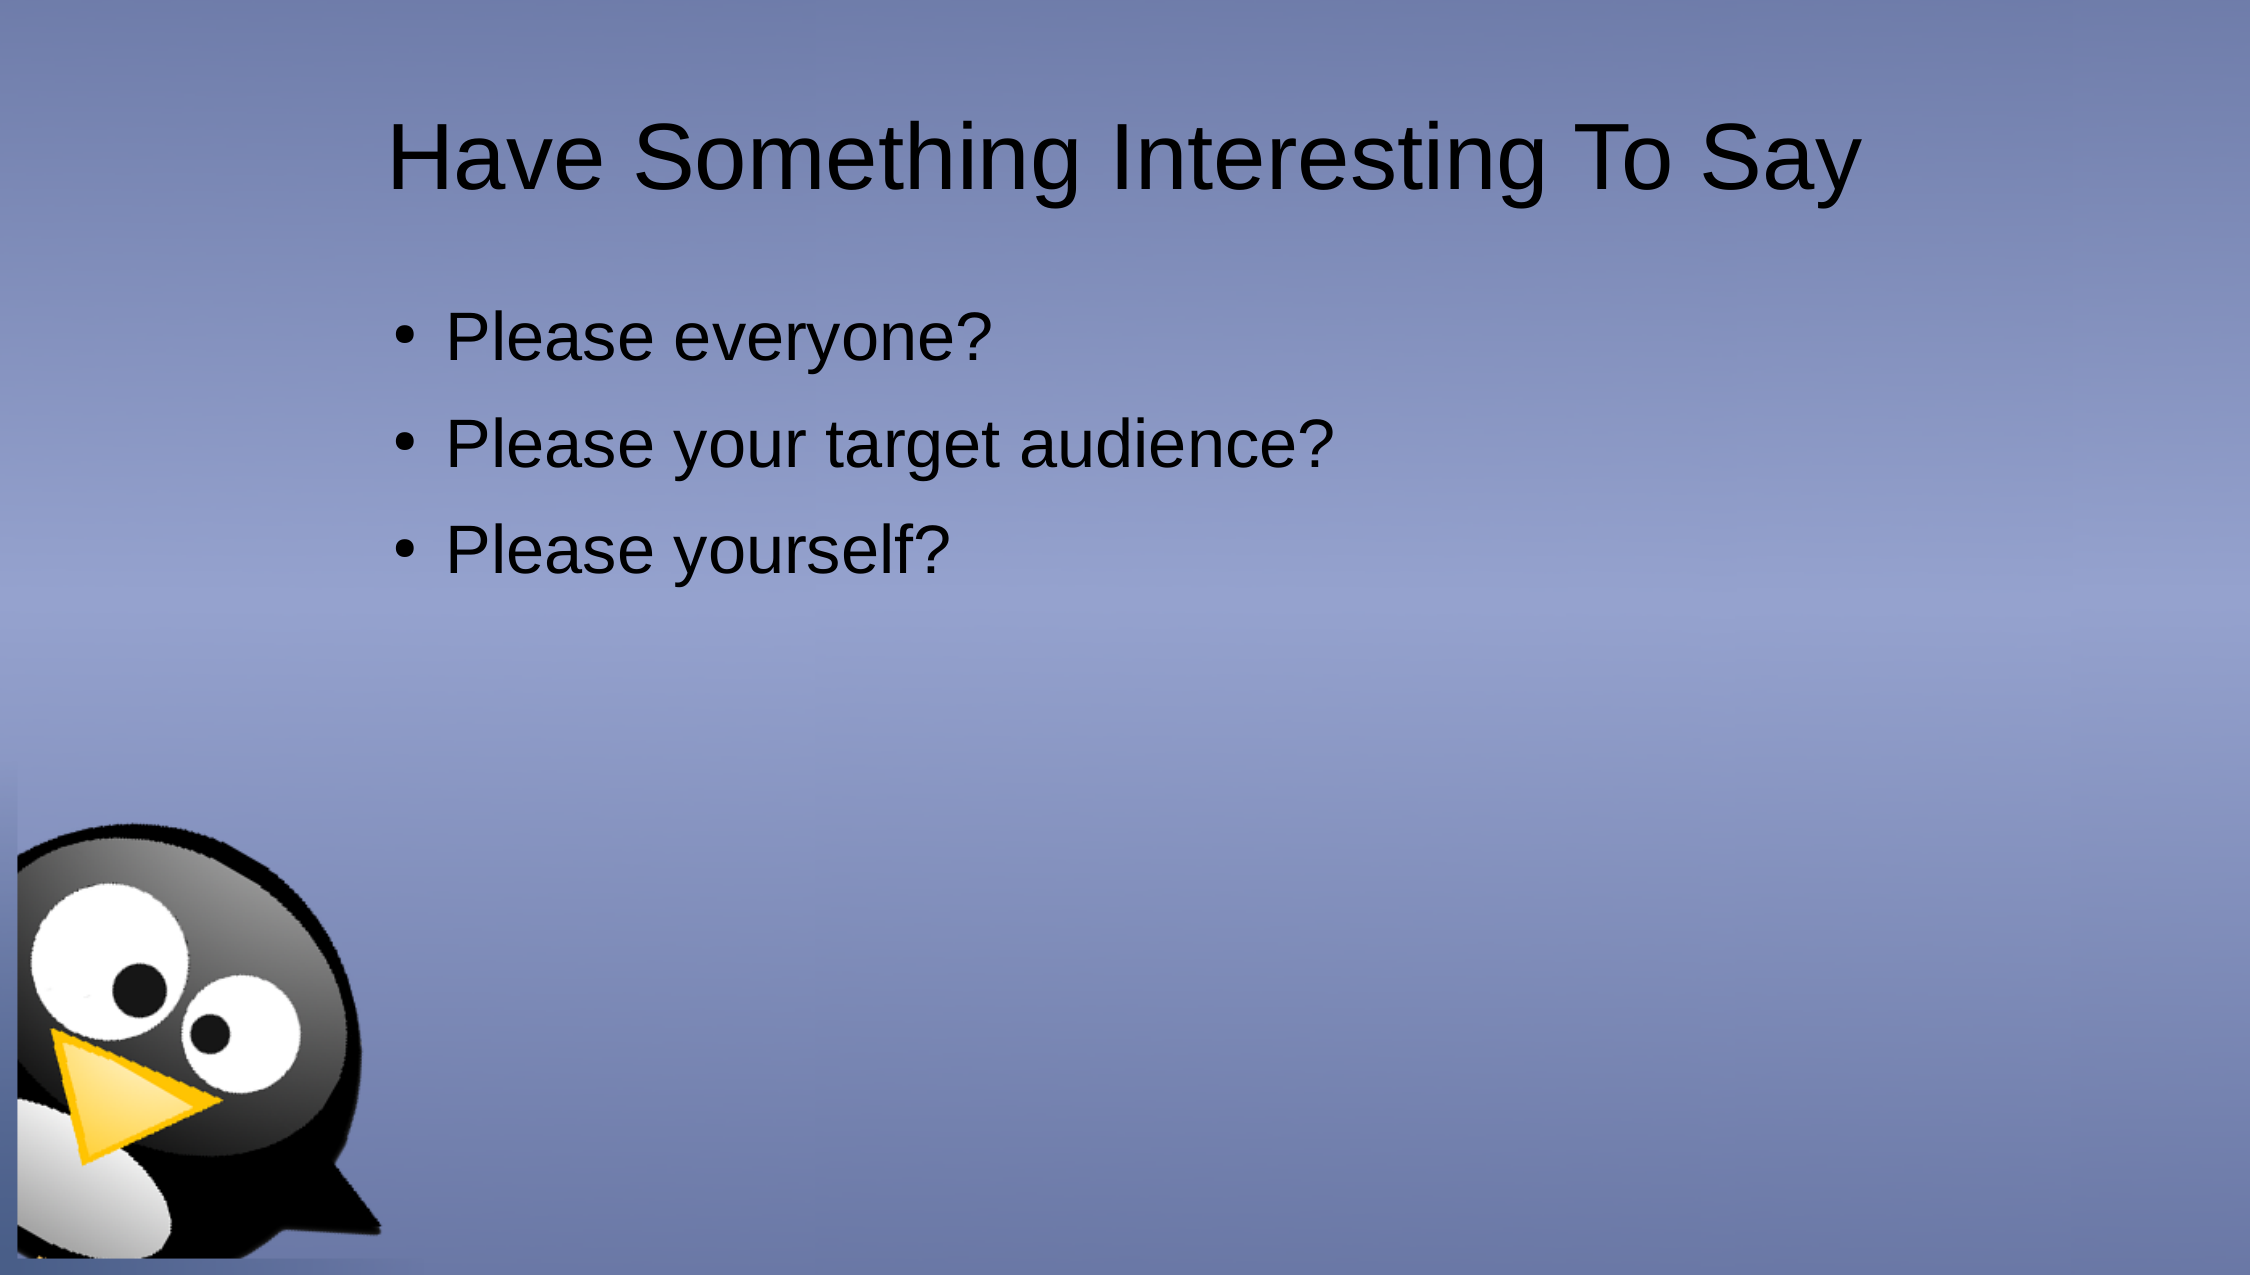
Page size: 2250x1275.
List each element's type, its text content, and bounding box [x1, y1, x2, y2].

picture [0, 0, 2250, 1275]
title Have Something Interesting To Say [112, 50, 2138, 264]
list Please everyone? Please your target audience? Please yourself? [375, 298, 2138, 1140]
